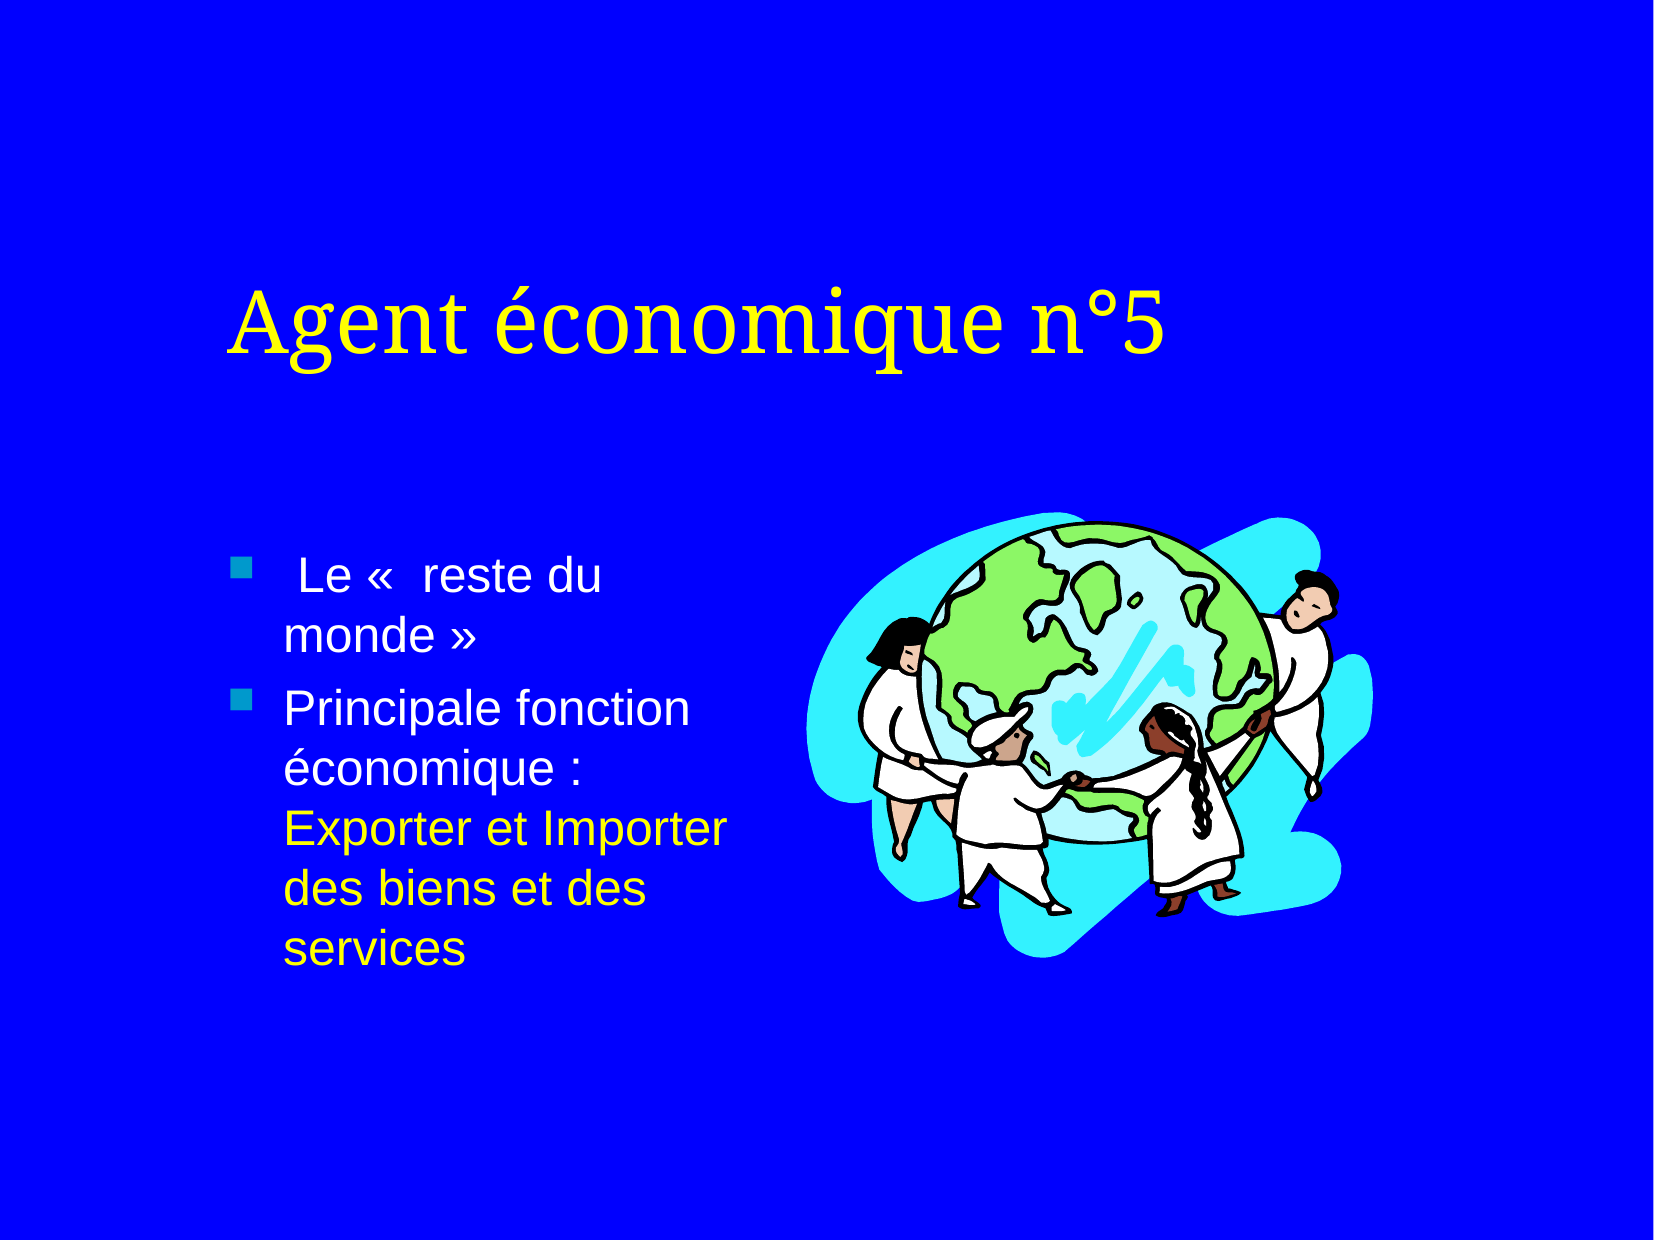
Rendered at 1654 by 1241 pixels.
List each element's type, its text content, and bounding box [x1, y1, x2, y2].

picture [805, 512, 1375, 963]
title Agent économique n°5 [212, 199, 1375, 438]
list Le « reste du monde » Principale fonction économique : Exporter et Importer des biens et des services [212, 462, 783, 1013]
